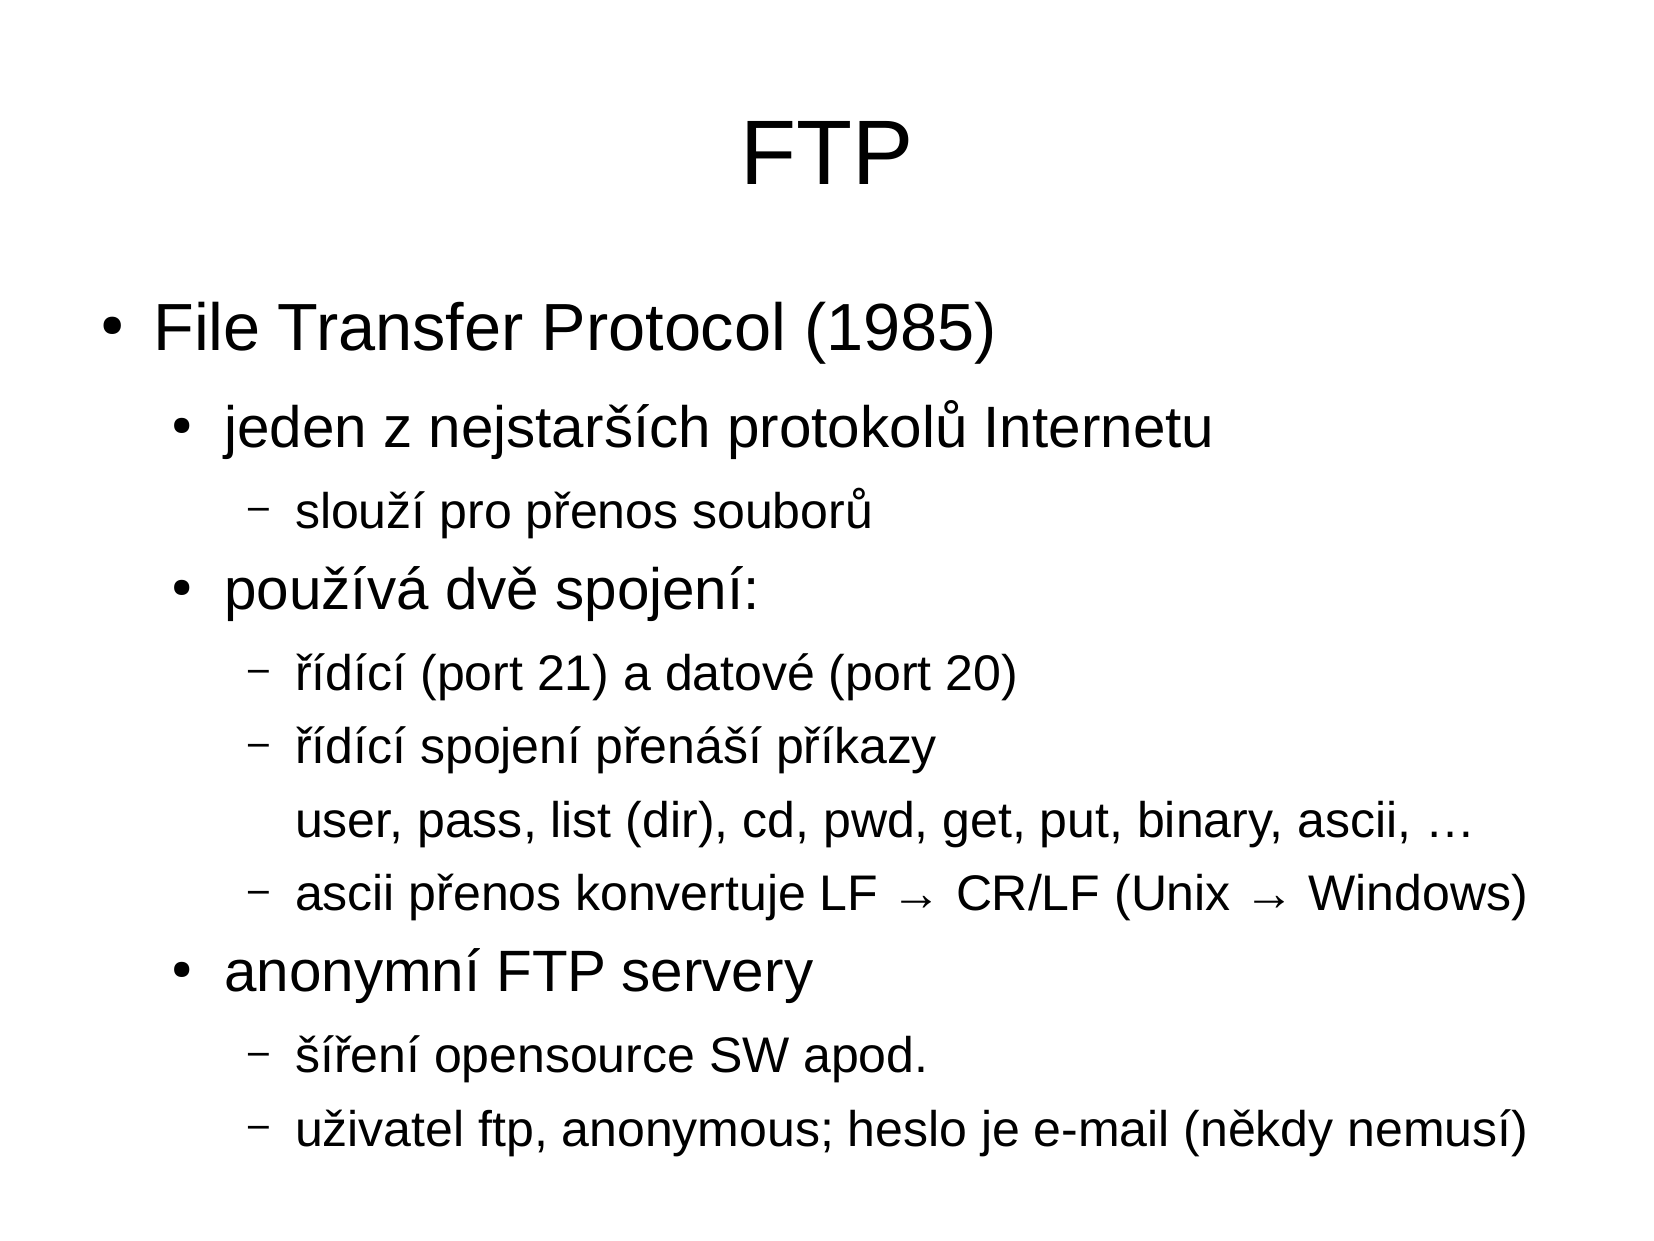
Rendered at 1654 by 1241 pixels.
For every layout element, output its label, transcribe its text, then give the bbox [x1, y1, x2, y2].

title FTP [82, 49, 1571, 257]
list File Transfer Protocol (1985) jeden z nejstarších protokolů Internetu slouží pro přenos souborů používá dvě spojení: řídící (port 21) a datové (port 20) řídící spojení přenáší příkazy user, pass, list (dir), cd, pwd, get, put, binary, ascii, … ascii přenos konvertuje LF → CR/LF (Unix → Windows) anonymní FTP servery šíření opensource SW apod. uživatel ftp, anonymous; heslo je e-mail (někdy nemusí) [82, 290, 1571, 1182]
